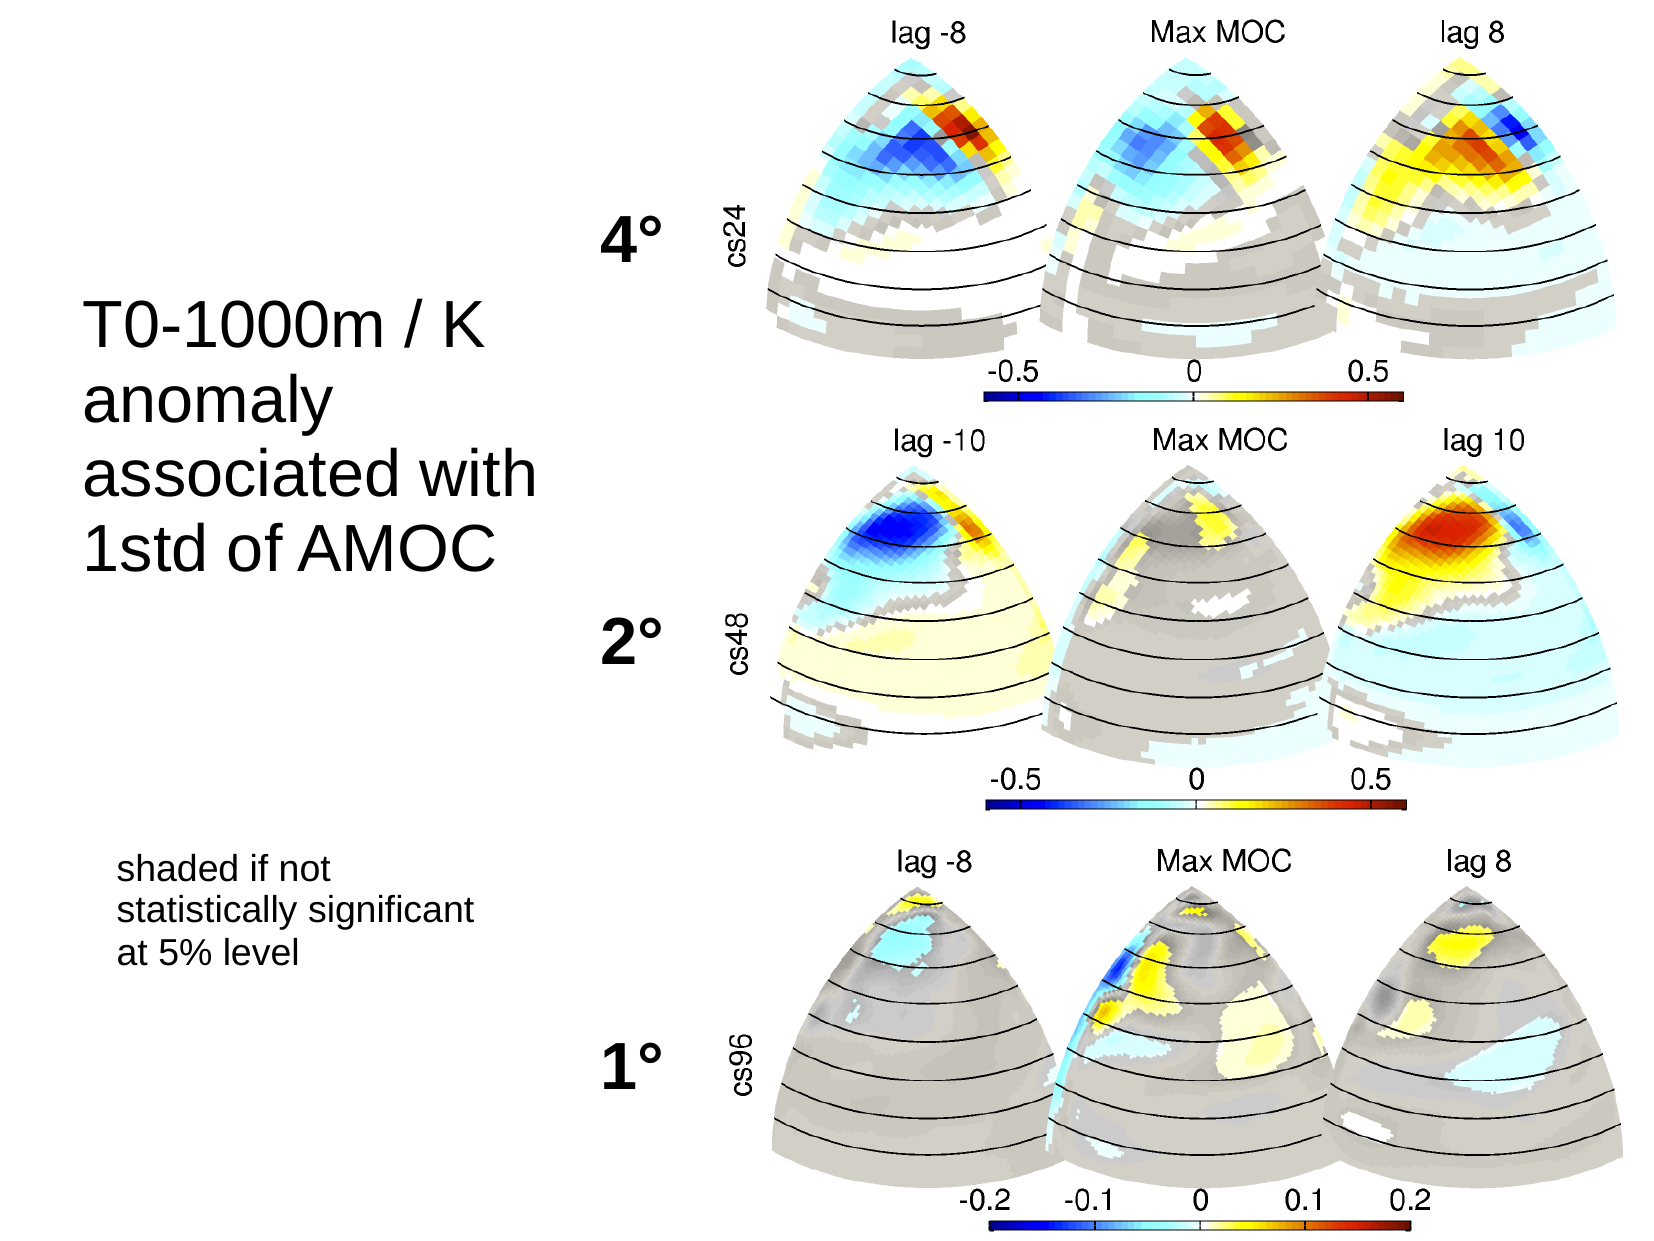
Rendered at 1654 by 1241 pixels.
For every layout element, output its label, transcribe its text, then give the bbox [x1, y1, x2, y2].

picture [690, 0, 1654, 816]
picture [696, 823, 1654, 1237]
text_box 4° [585, 194, 679, 285]
title T0-1000m / K anomaly associated with 1std of AMOC [82, 287, 692, 586]
text_box 1° [585, 1021, 679, 1112]
text_box 2° [585, 596, 679, 686]
text_box shaded if not statistically significant at 5% level [101, 839, 491, 1022]
